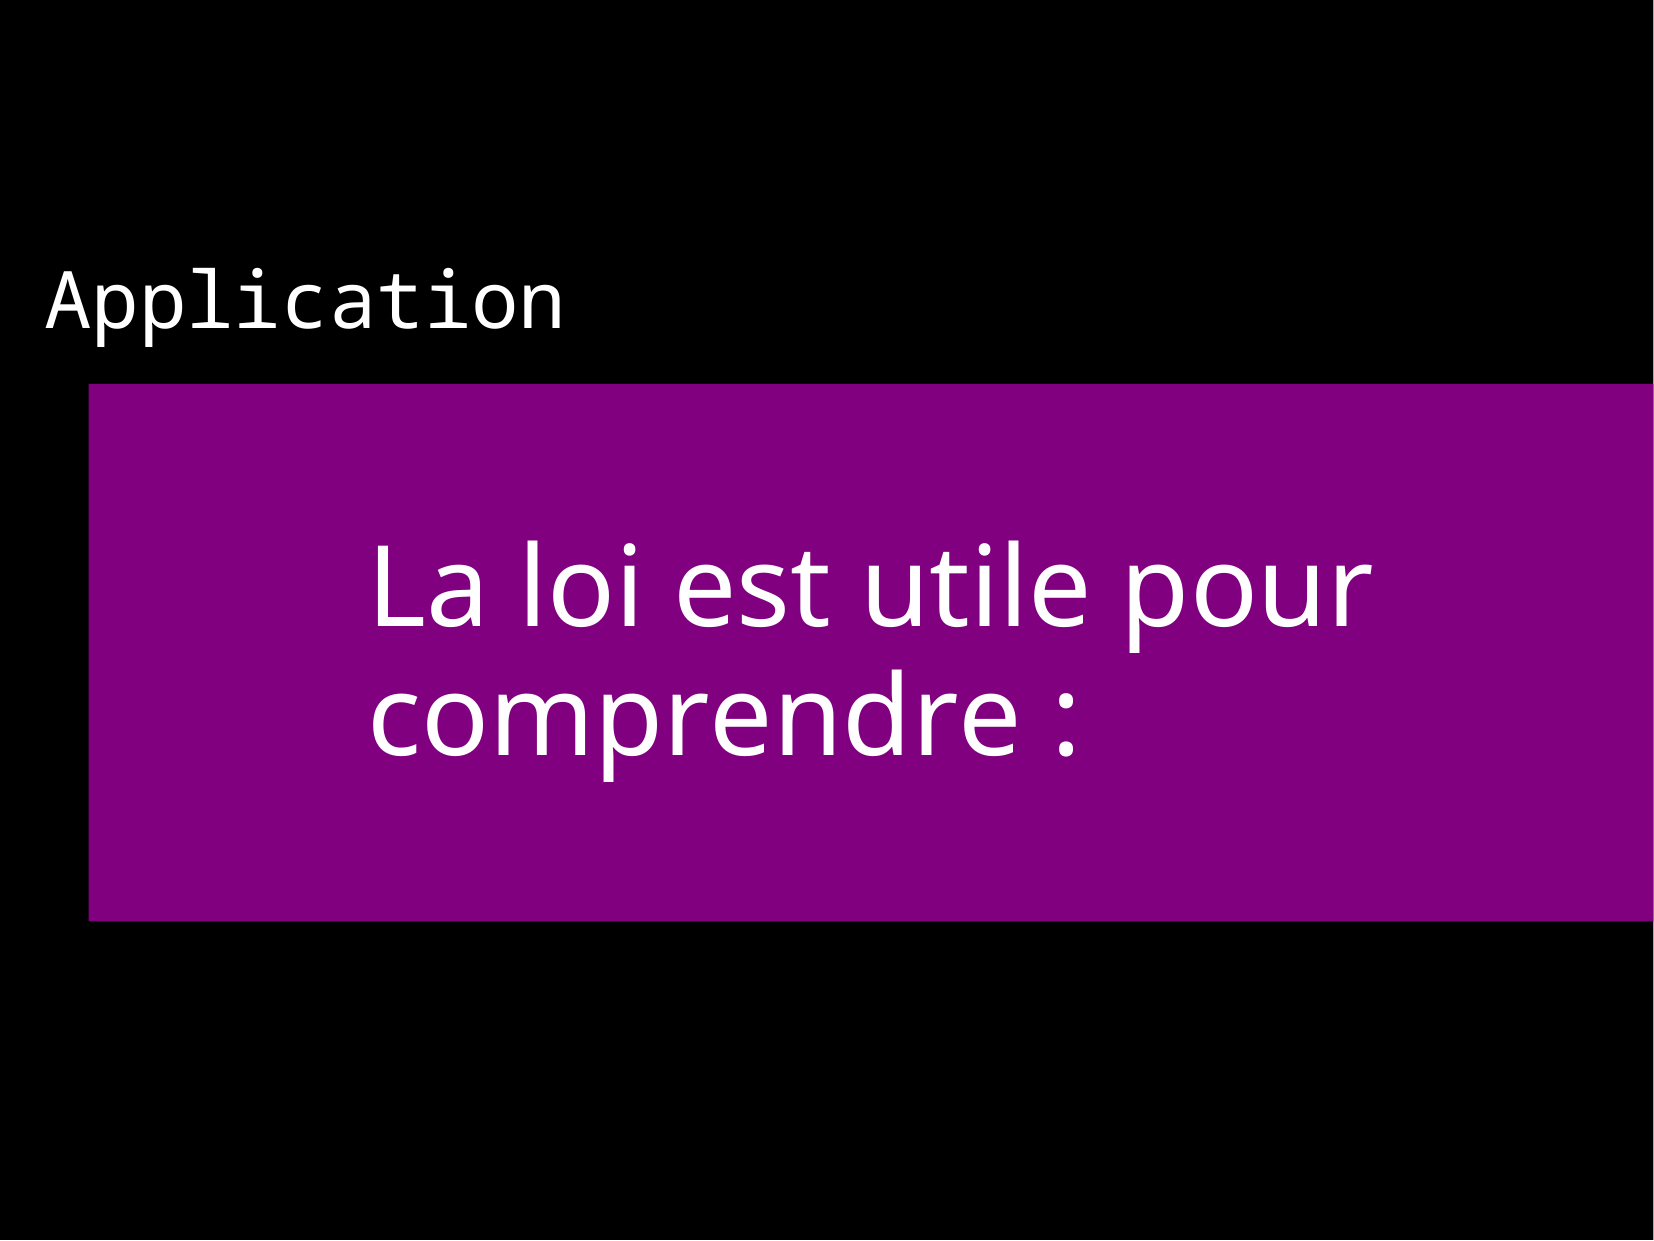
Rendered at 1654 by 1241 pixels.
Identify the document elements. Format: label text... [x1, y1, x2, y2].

text_box Application [29, 236, 1372, 360]
text_box La loi est utile pour comprendre : [88, 383, 1654, 922]
